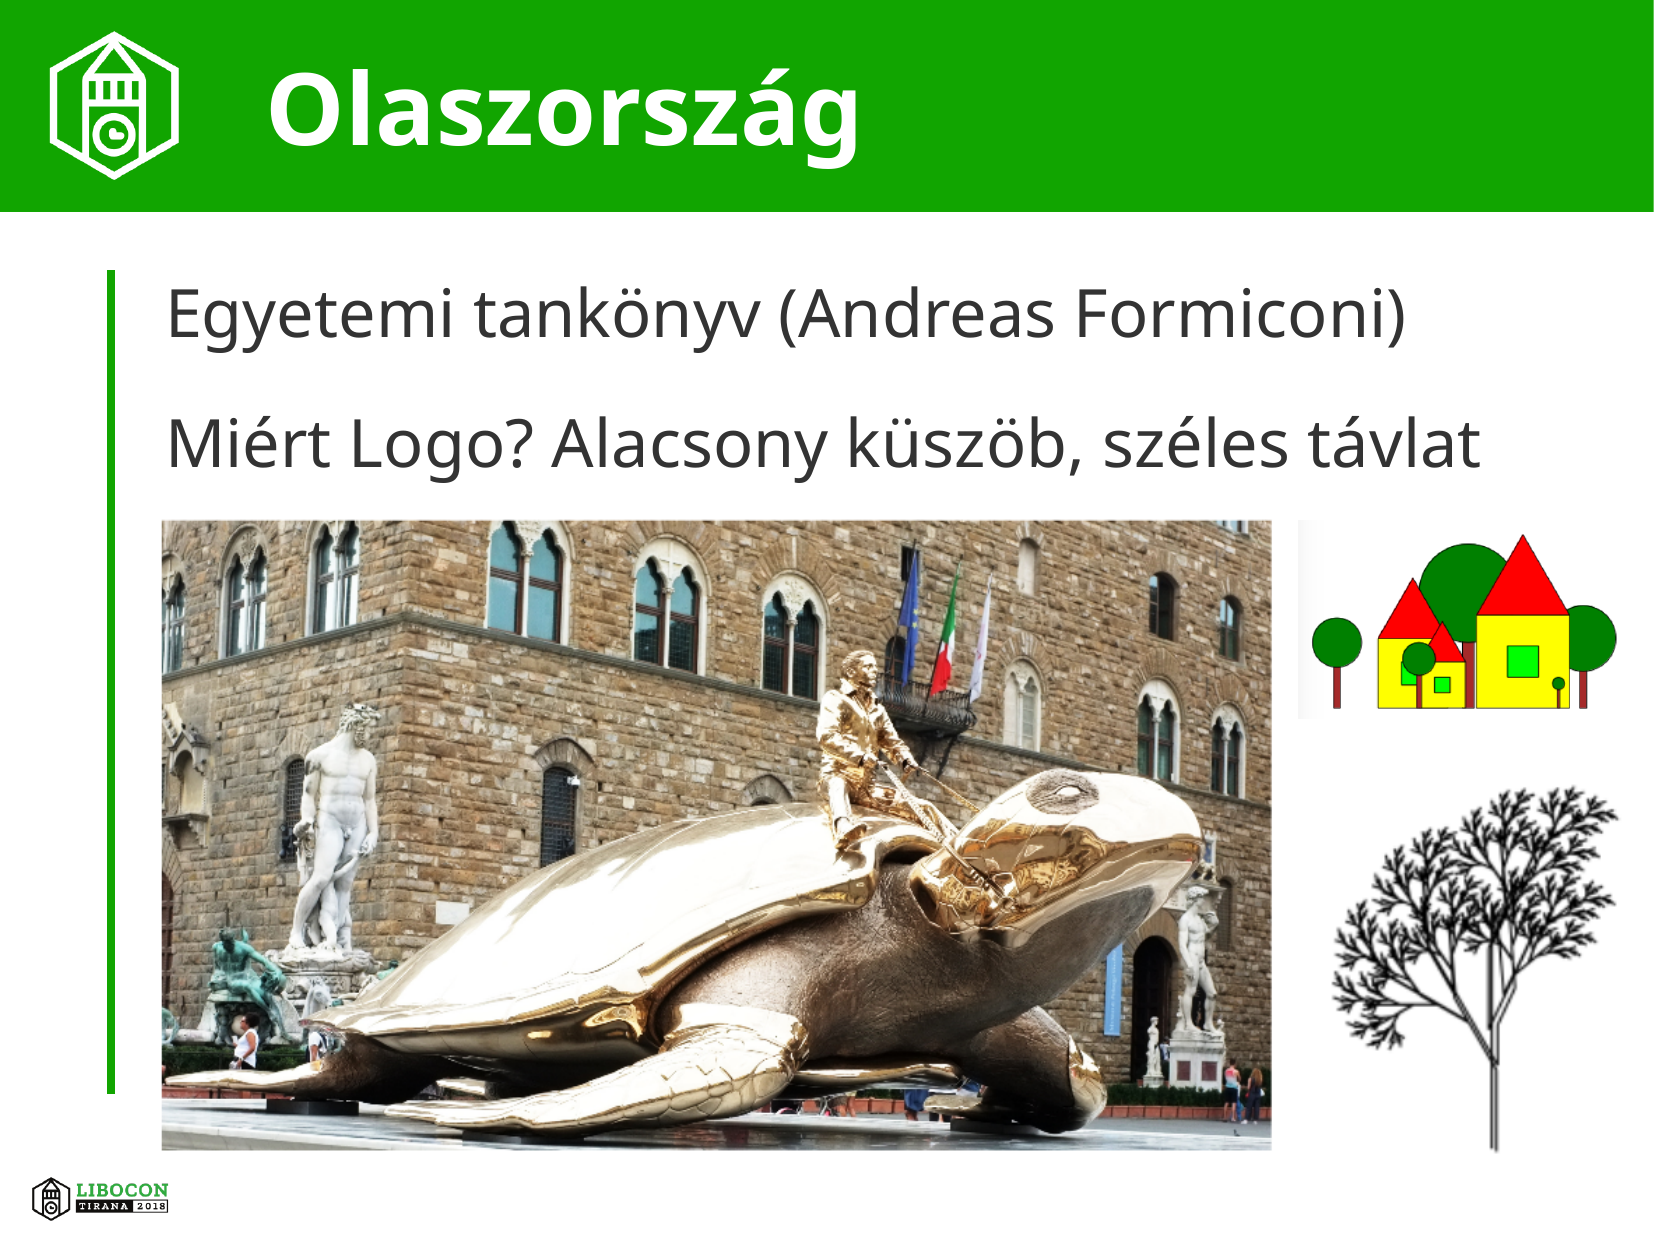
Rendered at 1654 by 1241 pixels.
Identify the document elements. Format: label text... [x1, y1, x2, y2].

picture [0, 0, 1654, 1241]
list Egyetemi tankönyv (Andreas Formiconi) Miért Logo? Alacsony küszöb, széles távlat [165, 266, 1621, 986]
title Olaszország [265, 0, 1621, 223]
